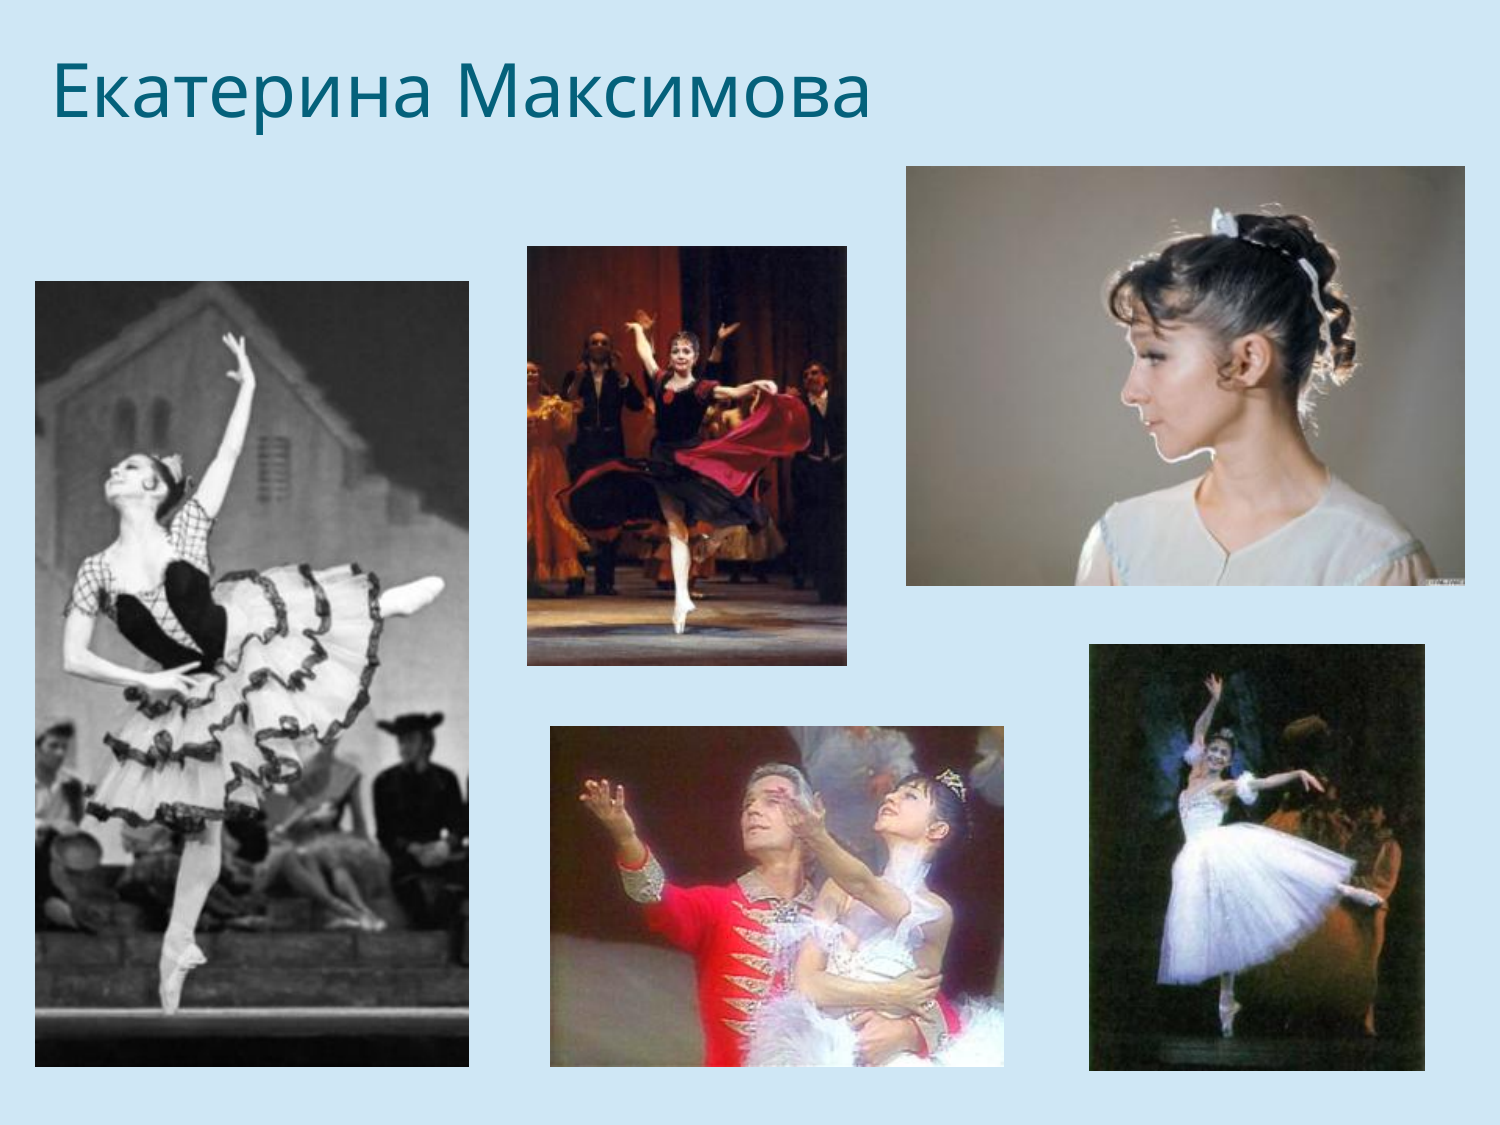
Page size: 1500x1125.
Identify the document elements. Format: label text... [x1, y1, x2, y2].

picture [906, 166, 1465, 586]
picture [527, 246, 847, 667]
title Екатерина Максимова [35, 35, 912, 148]
picture [550, 726, 1004, 1067]
picture [35, 281, 469, 1067]
picture [1089, 644, 1425, 1072]
